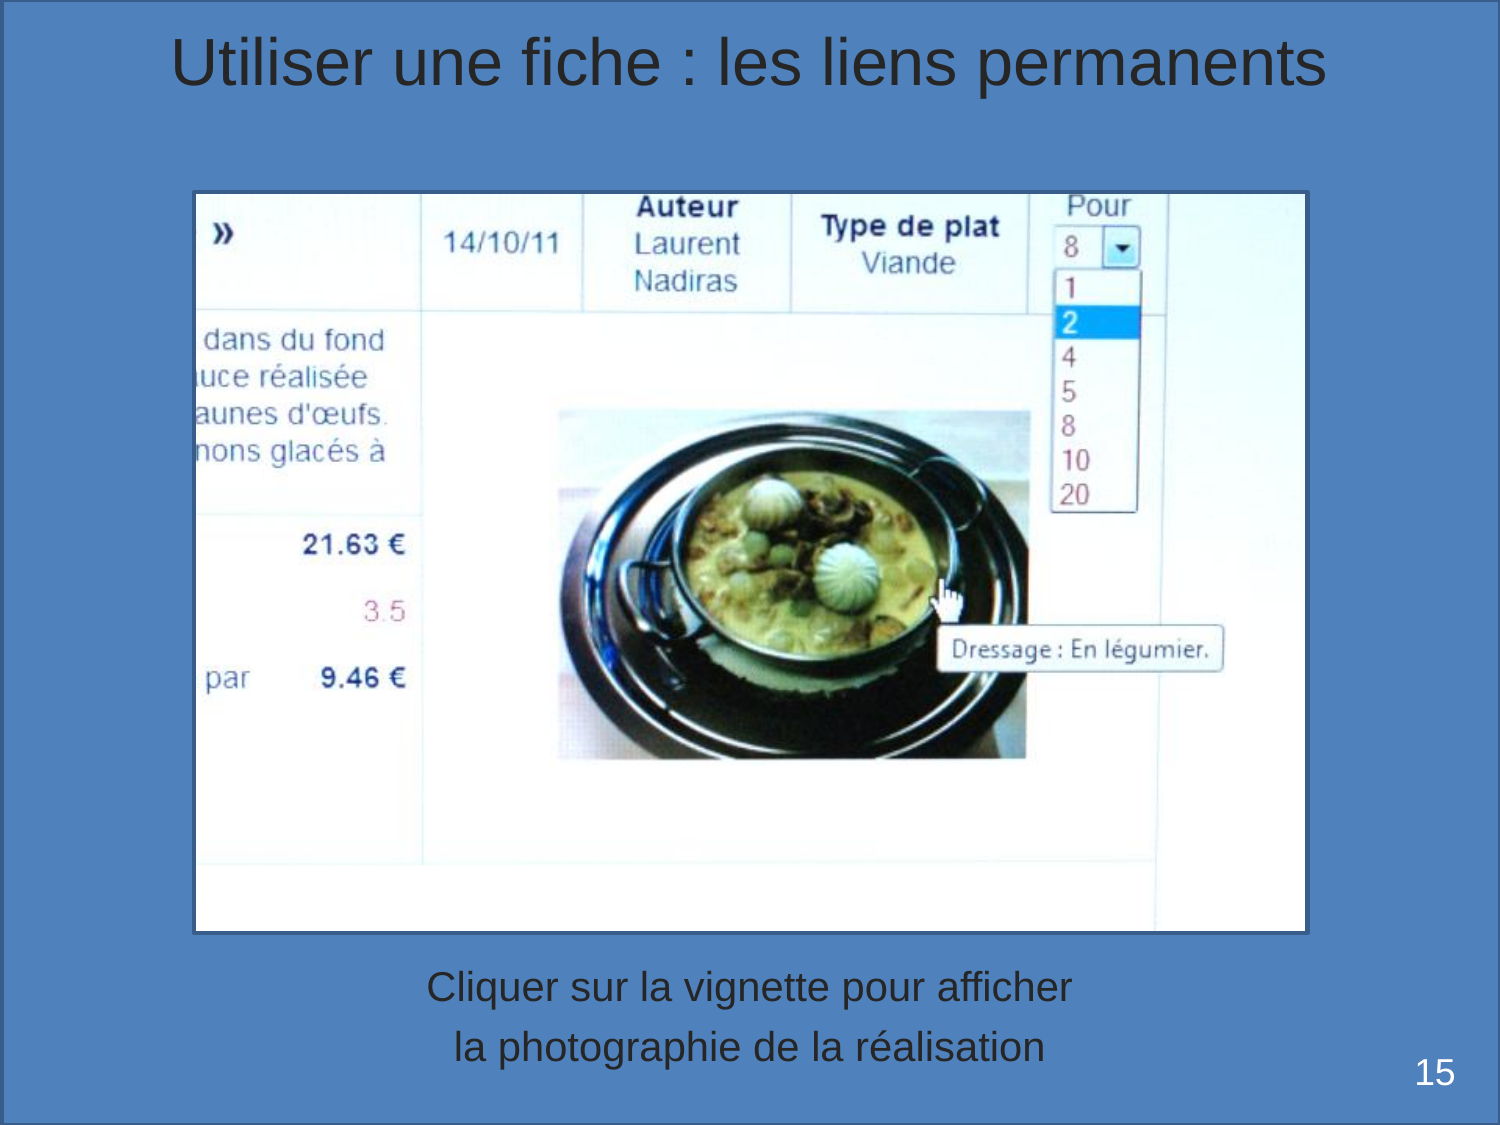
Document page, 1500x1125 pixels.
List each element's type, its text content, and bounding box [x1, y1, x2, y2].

subtitle Cliquer sur la vignette pour afficher la photographie de la réalisation [135, 952, 1365, 1118]
picture [195, 193, 1307, 932]
text_box <numéro> [1387, 1040, 1483, 1101]
text_box Utiliser une fiche : les liens permanents [135, 10, 1365, 138]
text_box [1, 0, 1500, 1125]
